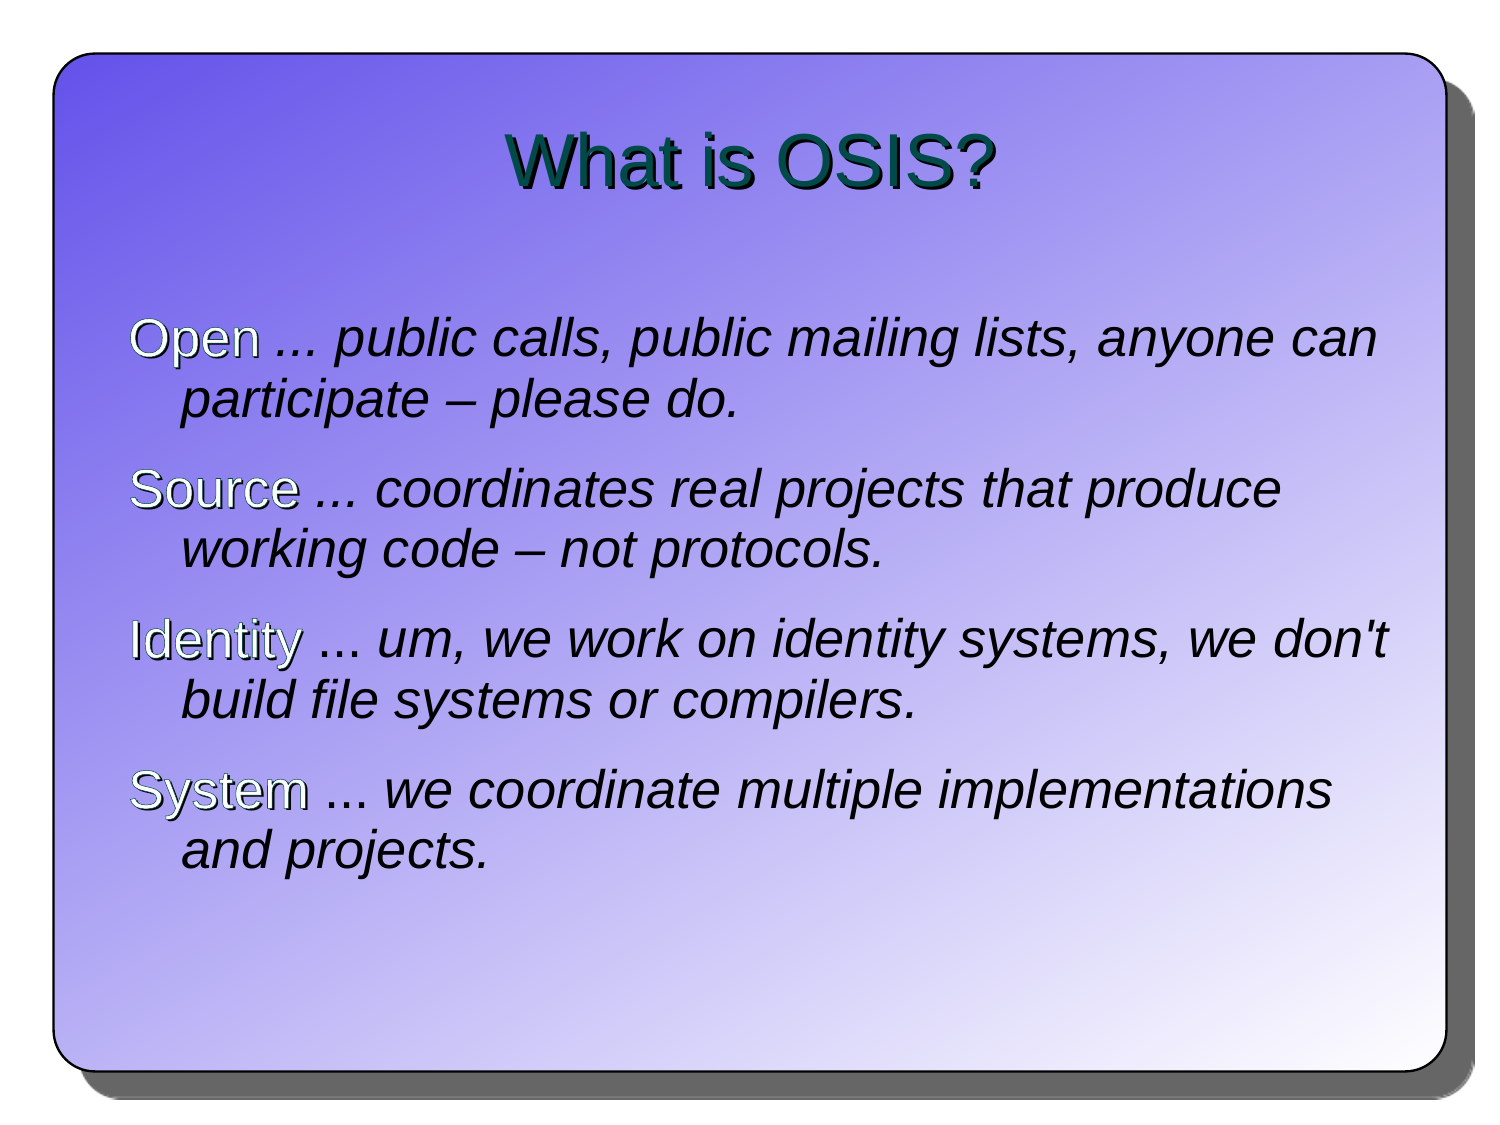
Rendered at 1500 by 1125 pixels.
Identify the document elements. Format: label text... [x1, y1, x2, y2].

title What is OSIS? [110, 80, 1392, 241]
list Open ... public calls, public mailing lists, anyone can participate – please do. Source ... coordinates real projects that produce working code – not protocols. Identity ... um, we work on identity systems, we don't build file systems or compilers. System ... we coordinate multiple implementations and projects. [110, 307, 1392, 1007]
